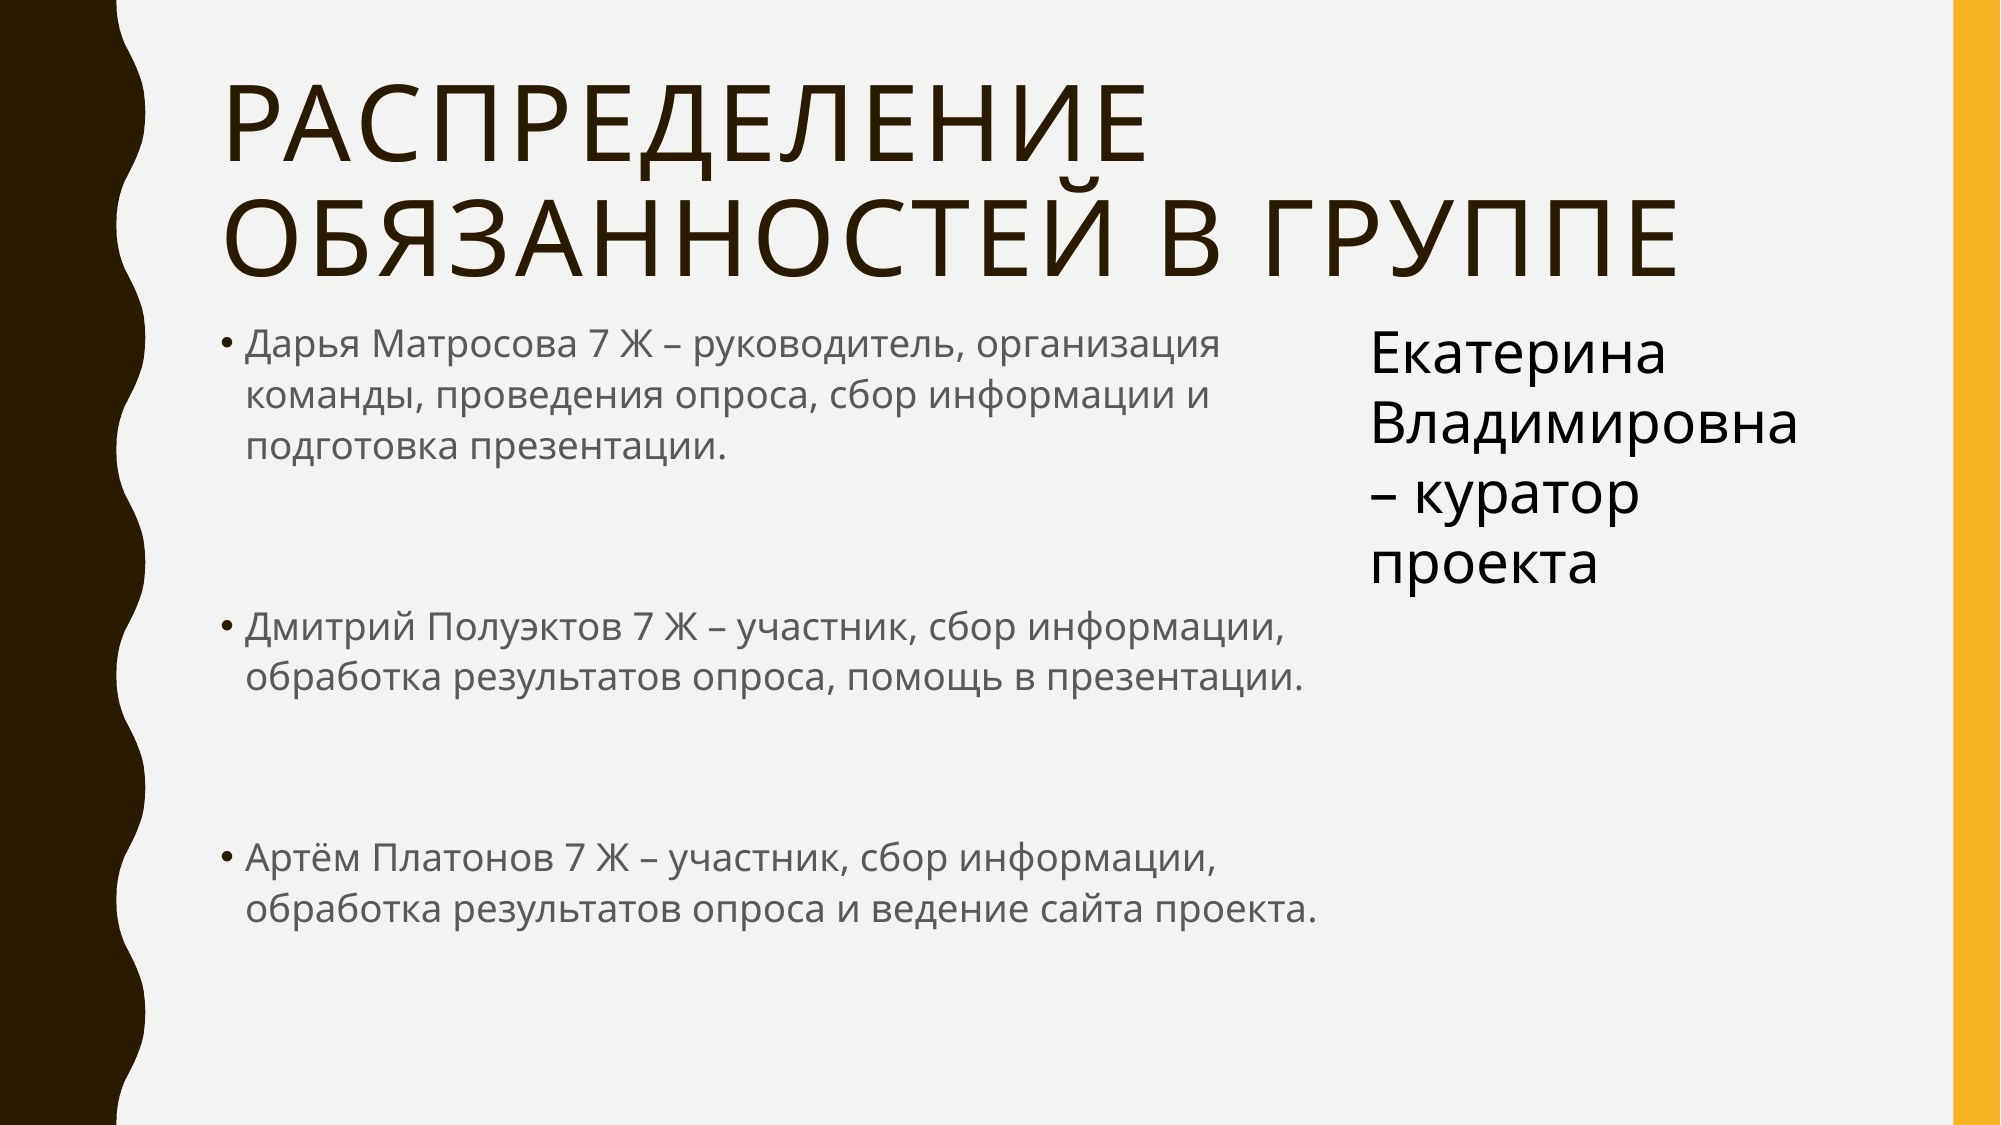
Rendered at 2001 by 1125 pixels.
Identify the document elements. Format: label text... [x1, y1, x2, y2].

list Дарья Матросова 7 Ж – руководитель, организация команды, проведения опроса, сбор информации и подготовка презентации. Дмитрий Полуэктов 7 Ж – участник, сбор информации, обработка результатов опроса, помощь в презентации. Артём Платонов 7 Ж – участник, сбор информации, обработка результатов опроса и ведение сайта проекта. [205, 307, 1336, 1017]
title Распределение Обязанностей в группе [205, 62, 1875, 308]
text_box Екатерина Владимировна – куратор проекта [1354, 307, 1829, 603]
